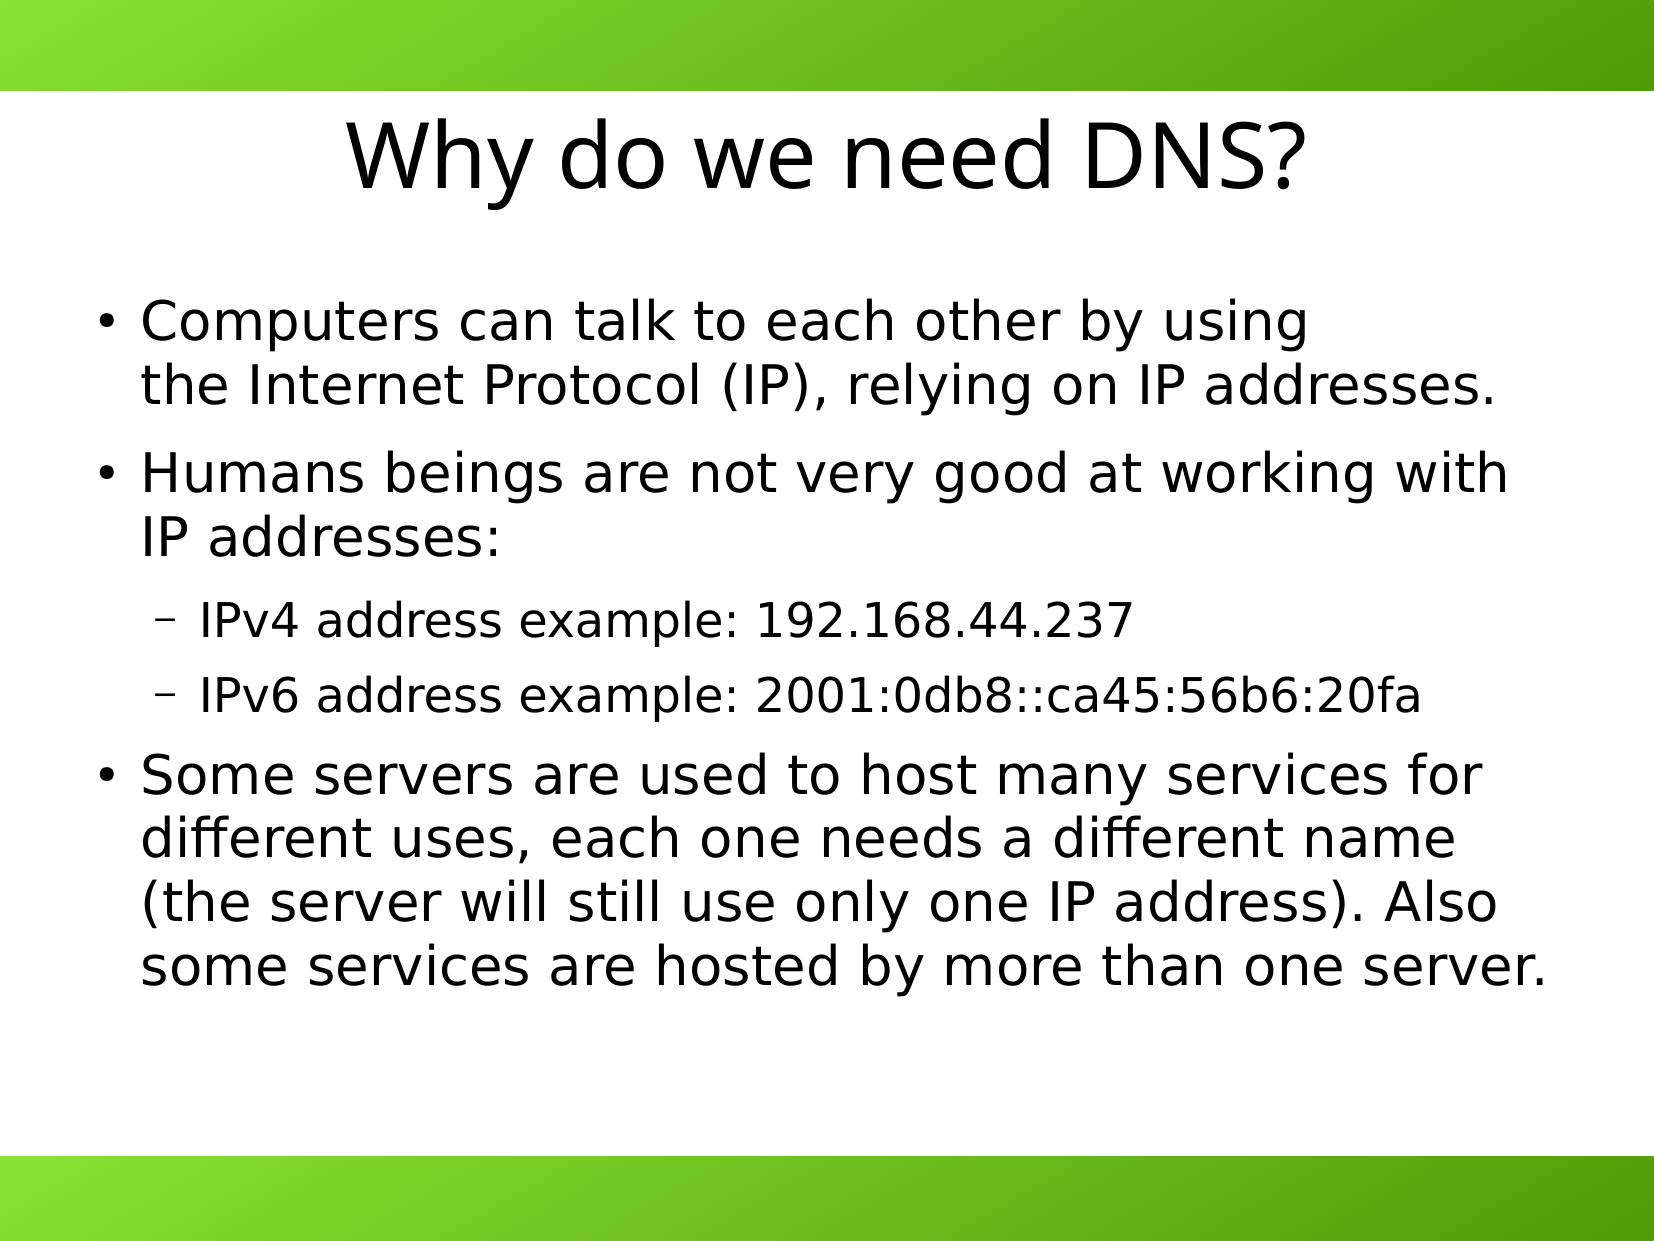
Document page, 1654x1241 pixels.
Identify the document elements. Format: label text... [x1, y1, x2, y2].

title Why do we need DNS? [82, 49, 1571, 257]
list Computers can talk to each other by using the Internet Protocol (IP), relying on IP addresses. Humans beings are not very good at working with IP addresses: IPv4 address example: 192.168.44.237 IPv6 address example: 2001:0db8::ca45:56b6:20fa Some servers are used to host many services for different uses, each one needs a different name (the server will still use only one IP address). Also some services are hosted by more than one server. [82, 290, 1571, 1010]
